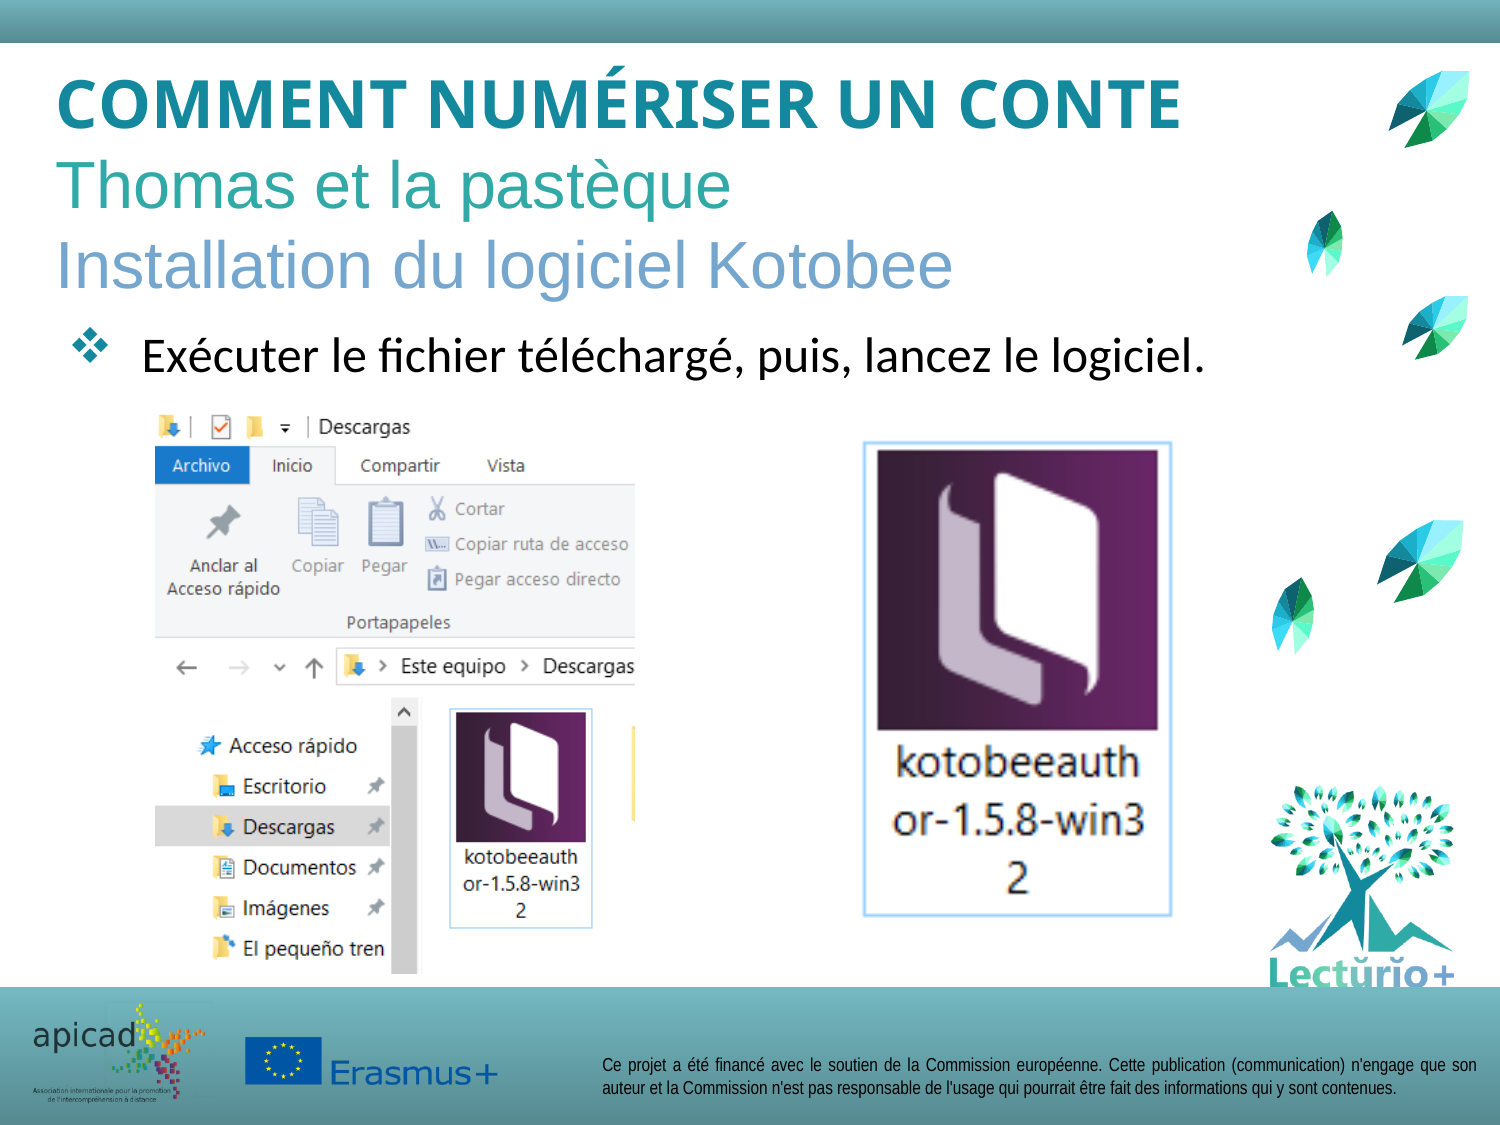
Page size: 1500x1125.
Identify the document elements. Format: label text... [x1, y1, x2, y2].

picture [29, 999, 213, 1108]
chart [1269, 574, 1316, 657]
picture [230, 1023, 512, 1098]
picture [834, 421, 1210, 957]
picture [155, 407, 635, 974]
chart [1376, 515, 1465, 604]
chart [1387, 66, 1471, 149]
text_box Exécuter le fichier téléchargé, puis, lancez le logiciel. [53, 314, 1400, 390]
text_box COMMENT NUMÉRISER UN CONTE Thomas et la pastèque Installation du logiciel Kotobee [41, 54, 1353, 310]
text_box [0, 987, 1500, 1125]
text_box Ce projet a été financé avec le soutien de la Commission européenne. Cette publication (communication) n'engage que son auteur et la Commission n'est pas responsable de l'usage qui pourrait être fait des informations qui y sont contenues. [596, 1046, 1483, 1105]
picture [1269, 784, 1454, 987]
text_box [0, 0, 1500, 43]
chart [1399, 290, 1471, 363]
